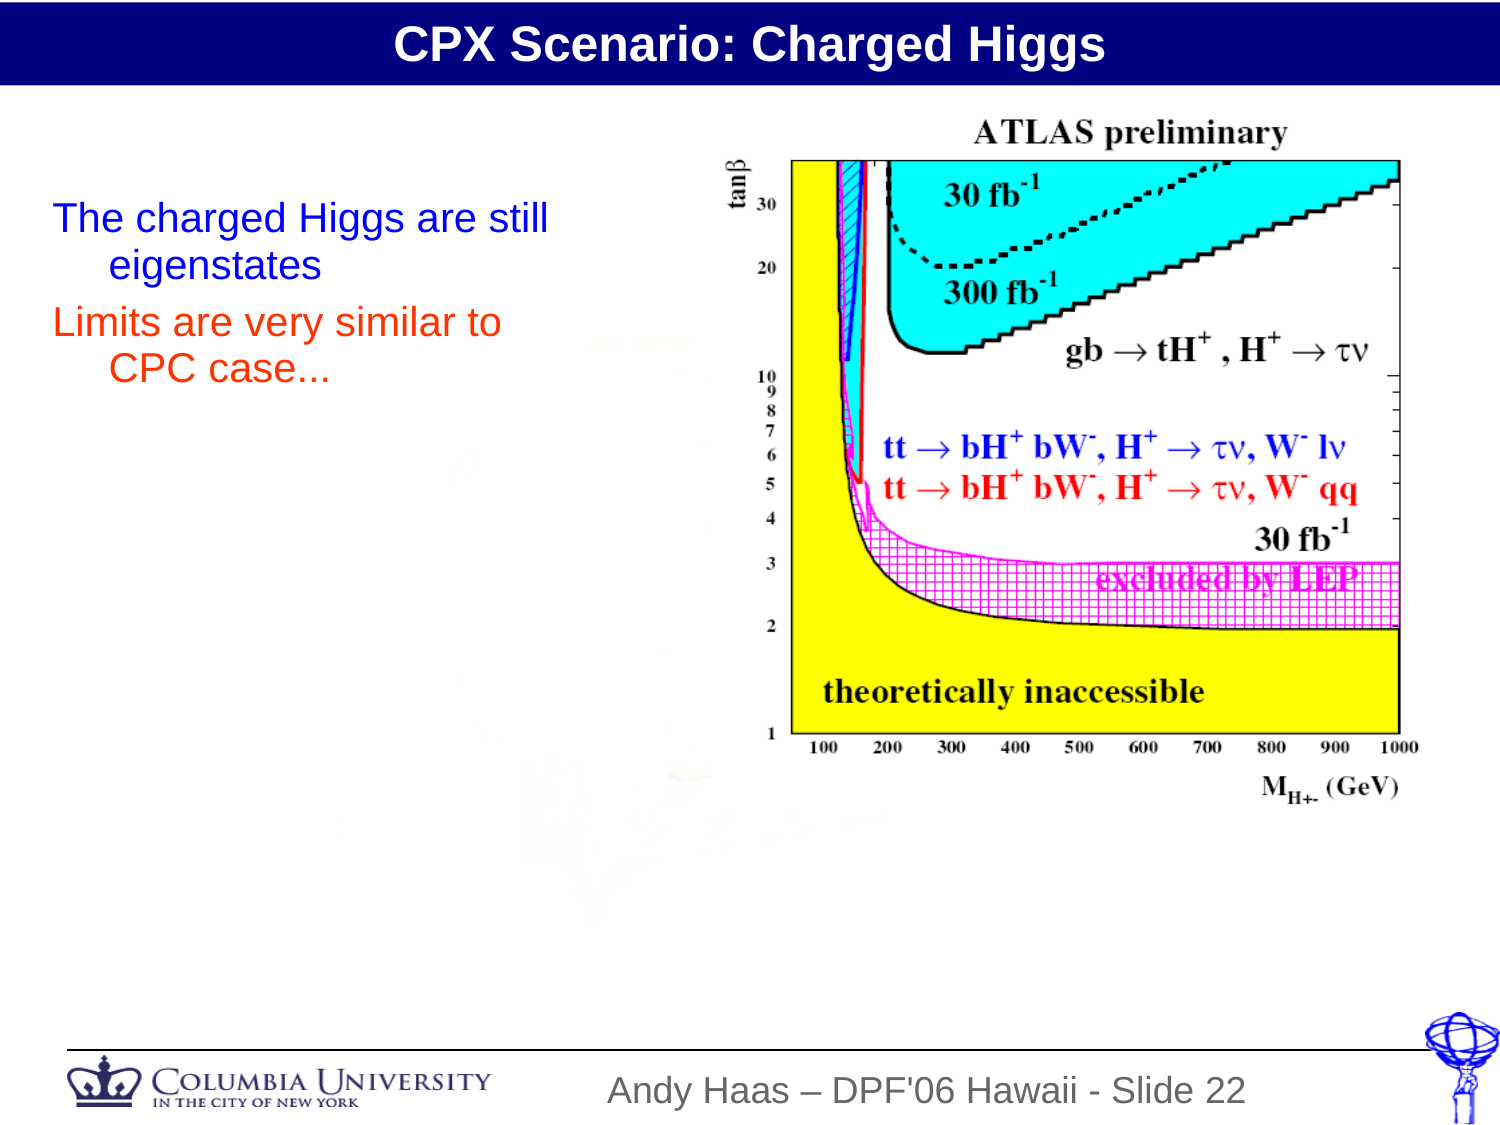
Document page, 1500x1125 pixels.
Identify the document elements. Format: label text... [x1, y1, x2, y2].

picture [712, 112, 1445, 813]
picture [1425, 1012, 1500, 1125]
list The charged Higgs are still eigenstates Limits are very similar to CPC case... [37, 187, 601, 938]
title CPX Scenario: Charged Higgs [0, 2, 1500, 86]
picture [67, 1055, 492, 1107]
